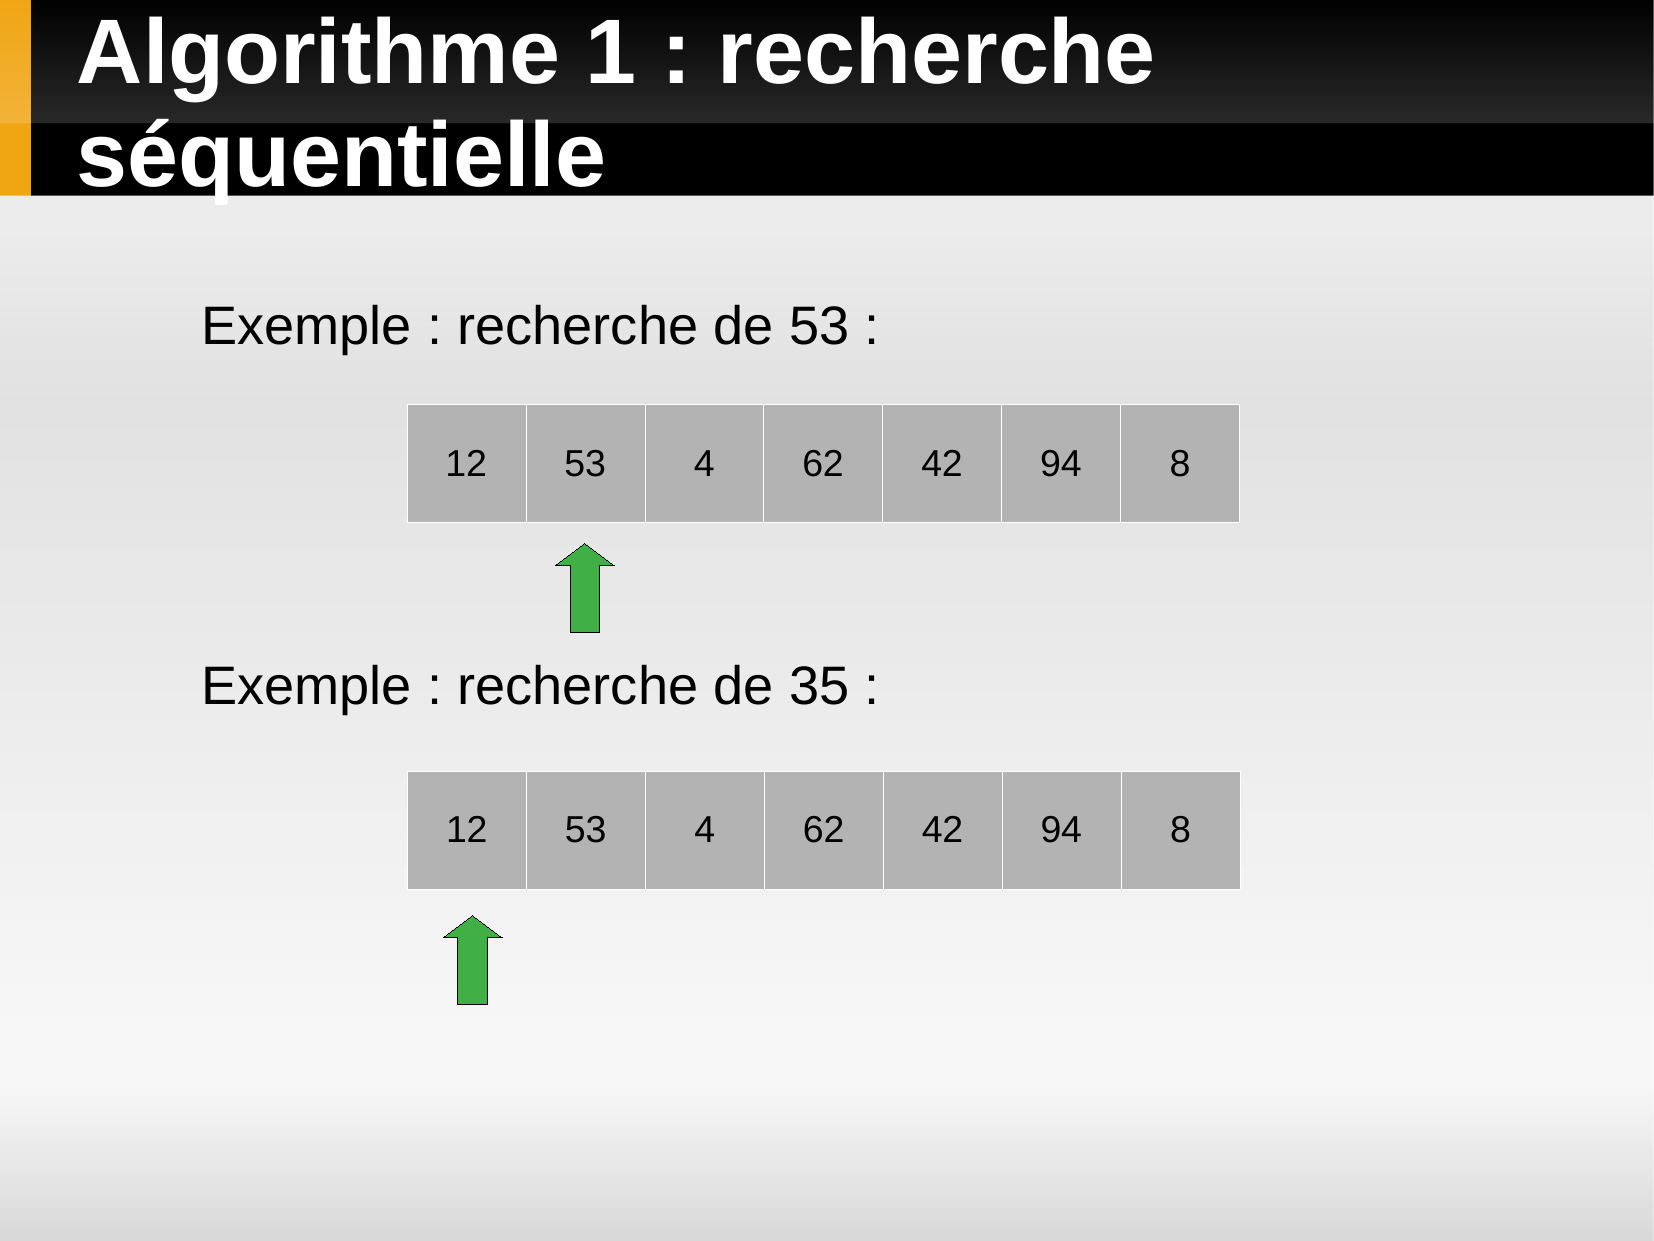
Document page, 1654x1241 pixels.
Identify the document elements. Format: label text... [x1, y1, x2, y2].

table_header 12 [408, 772, 526, 889]
text_box [555, 543, 615, 633]
table_header 53 [527, 405, 645, 522]
table_header 8 [1122, 772, 1240, 889]
list Exemple : recherche de 53 : Exemple : recherche de 35 : [88, 295, 1577, 1039]
table_header 12 [408, 405, 526, 522]
table_header 4 [646, 772, 764, 889]
table_header 62 [764, 405, 882, 522]
table_header 94 [1002, 405, 1120, 522]
table_header 94 [1003, 772, 1121, 889]
table_header 62 [765, 772, 883, 889]
table_header 8 [1121, 405, 1239, 522]
table_header 42 [884, 772, 1002, 889]
table_header 42 [883, 405, 1001, 522]
text_box [443, 915, 503, 1005]
table_header 4 [646, 405, 763, 522]
table_header 53 [527, 772, 645, 889]
title Algorithme 1 : recherche séquentielle [76, 0, 1565, 208]
picture [0, 0, 1654, 1241]
